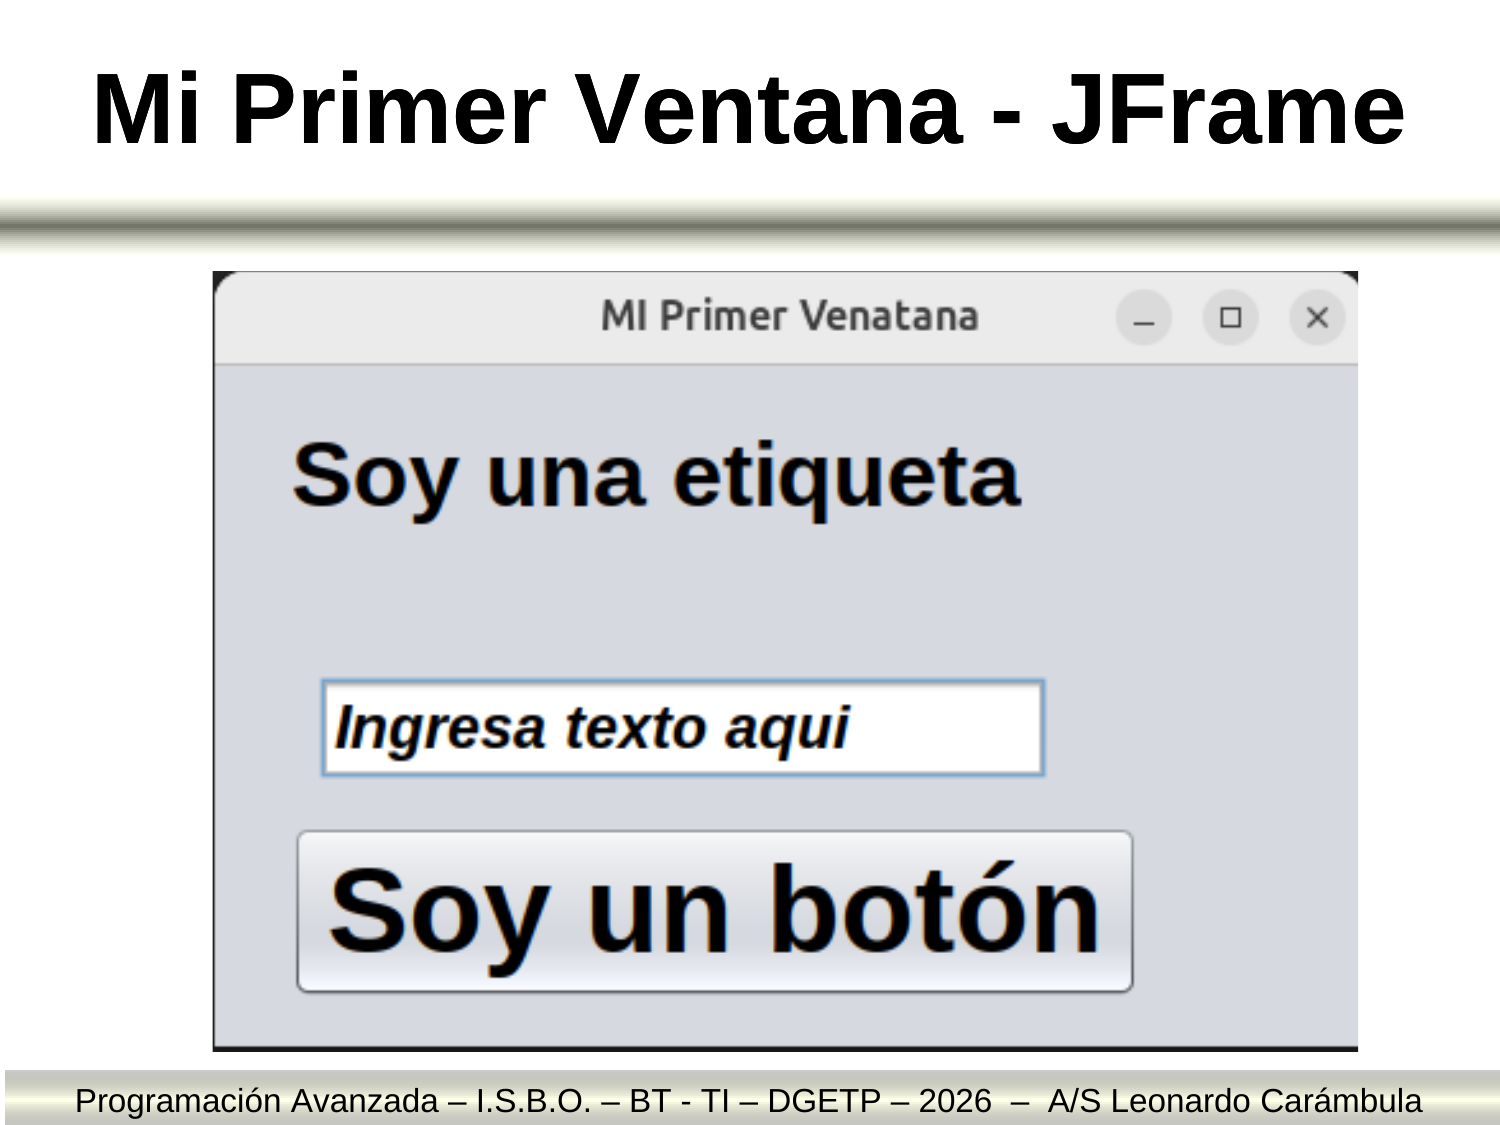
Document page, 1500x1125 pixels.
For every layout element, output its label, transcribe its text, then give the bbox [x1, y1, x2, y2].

picture [212, 271, 1359, 1052]
title Mi Primer Ventana - JFrame [0, 9, 1500, 198]
